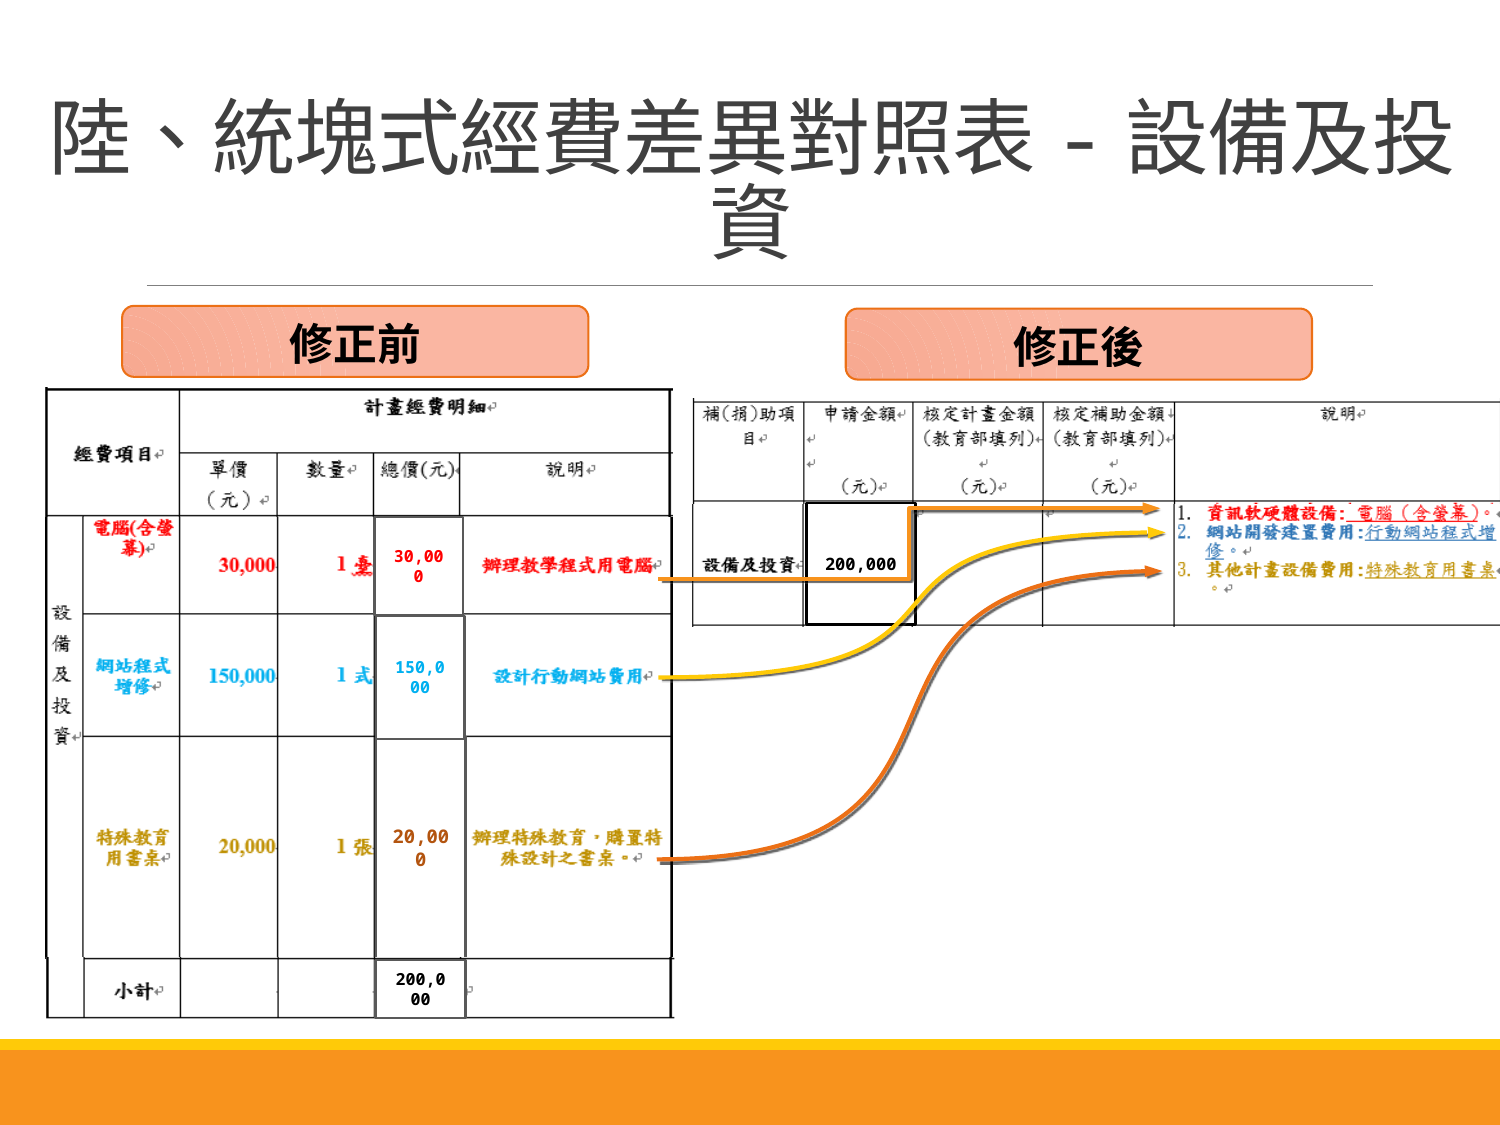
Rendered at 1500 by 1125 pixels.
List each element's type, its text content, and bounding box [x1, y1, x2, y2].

text_box 200,000 [376, 960, 466, 1018]
text_box 修正後 [845, 308, 1313, 380]
text_box 修正前 [122, 305, 589, 377]
picture [691, 584, 892, 627]
picture [1148, 573, 1160, 578]
text_box 200,000 [807, 583, 915, 624]
picture [970, 574, 1144, 627]
picture [44, 387, 675, 1021]
text_box 20,000 [376, 737, 466, 957]
picture [915, 535, 1147, 611]
title 陸、統塊式經費差異對照表-設備及投資 [16, 60, 1487, 279]
text_box 200,000 [807, 503, 915, 577]
text_box 30,000 [375, 517, 463, 615]
text_box 150,000 [376, 616, 464, 739]
picture [686, 398, 1500, 627]
